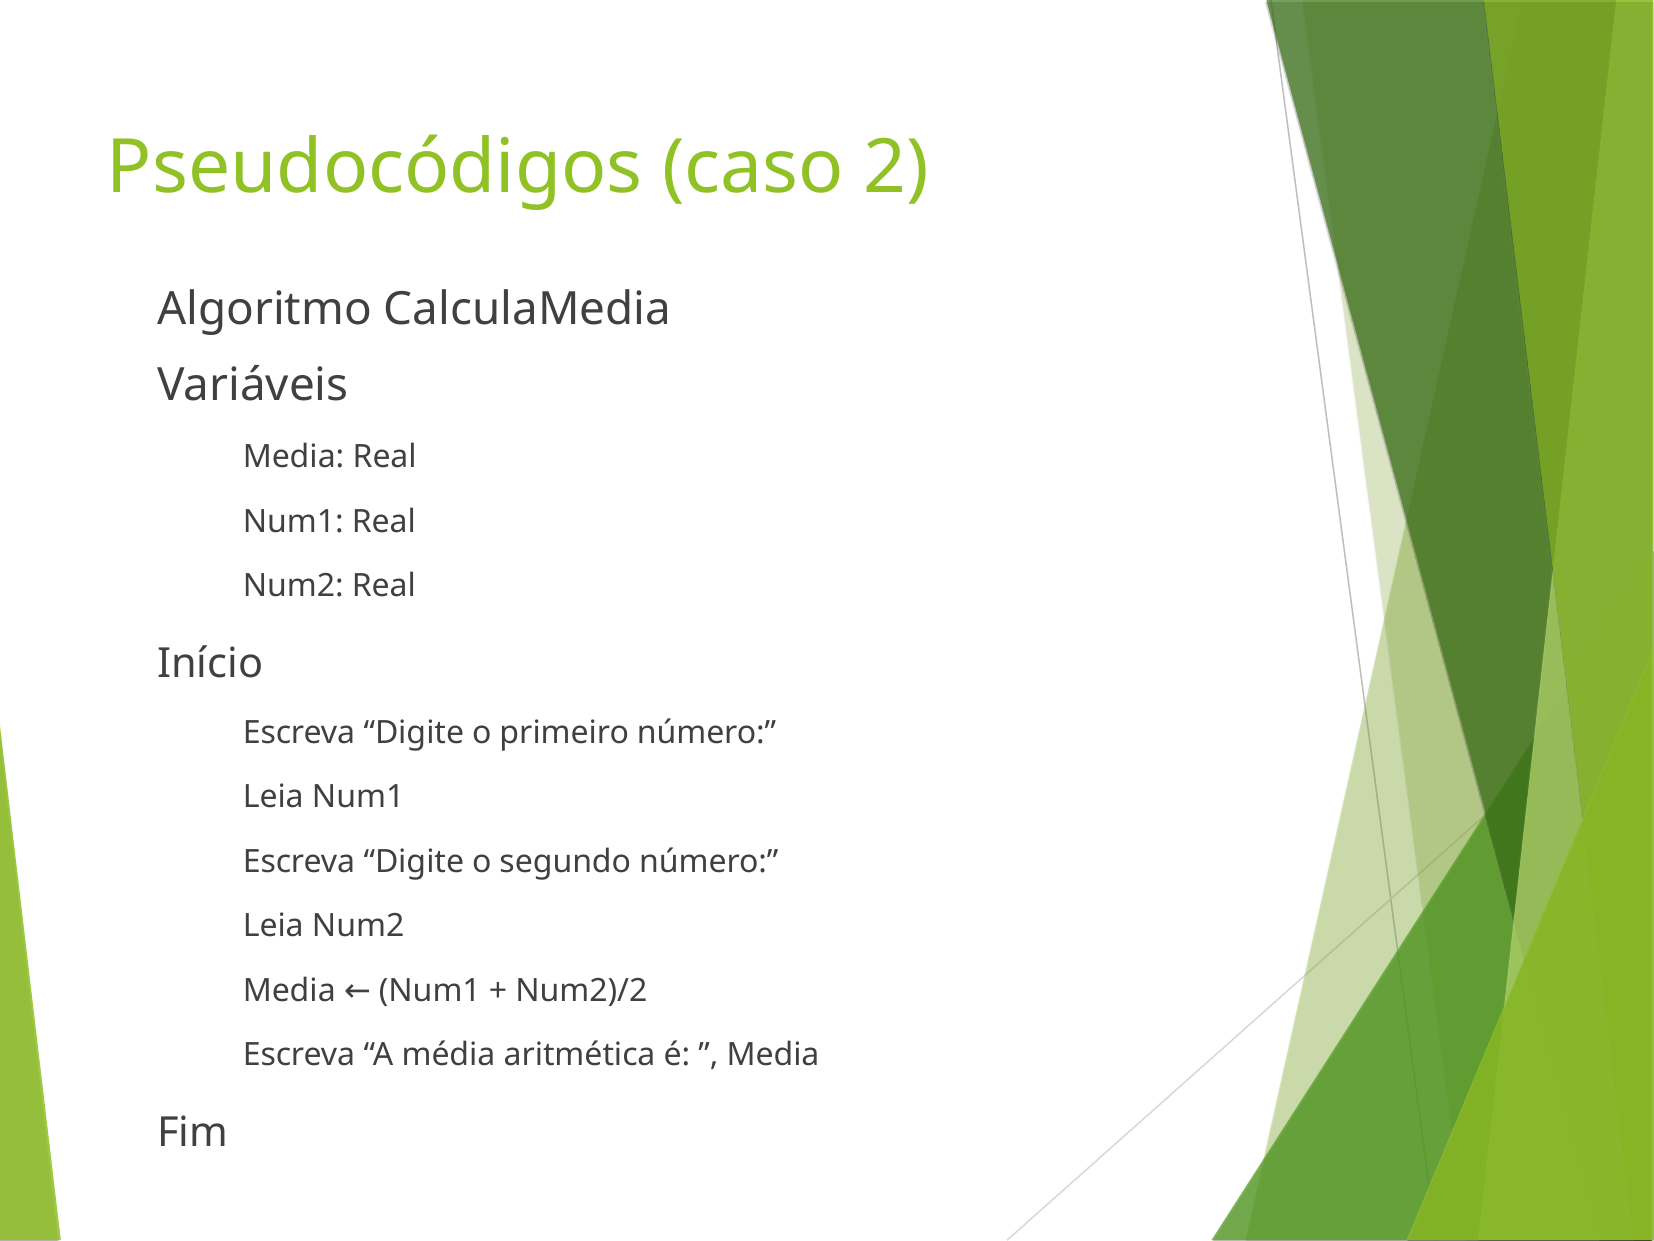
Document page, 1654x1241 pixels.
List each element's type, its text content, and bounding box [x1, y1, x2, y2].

title Pseudocódigos (caso 2) [91, 110, 1258, 271]
list Algoritmo CalculaMedia Variáveis Media: Real Num1: Real Num2: Real Início Escreva “Digite o primeiro número:” Leia Num1 Escreva “Digite o segundo número:” Leia Num2 Media ← (Num1 + Num2)/2 Escreva “A média aritmética é: ”, Media Fim [86, 271, 1595, 990]
